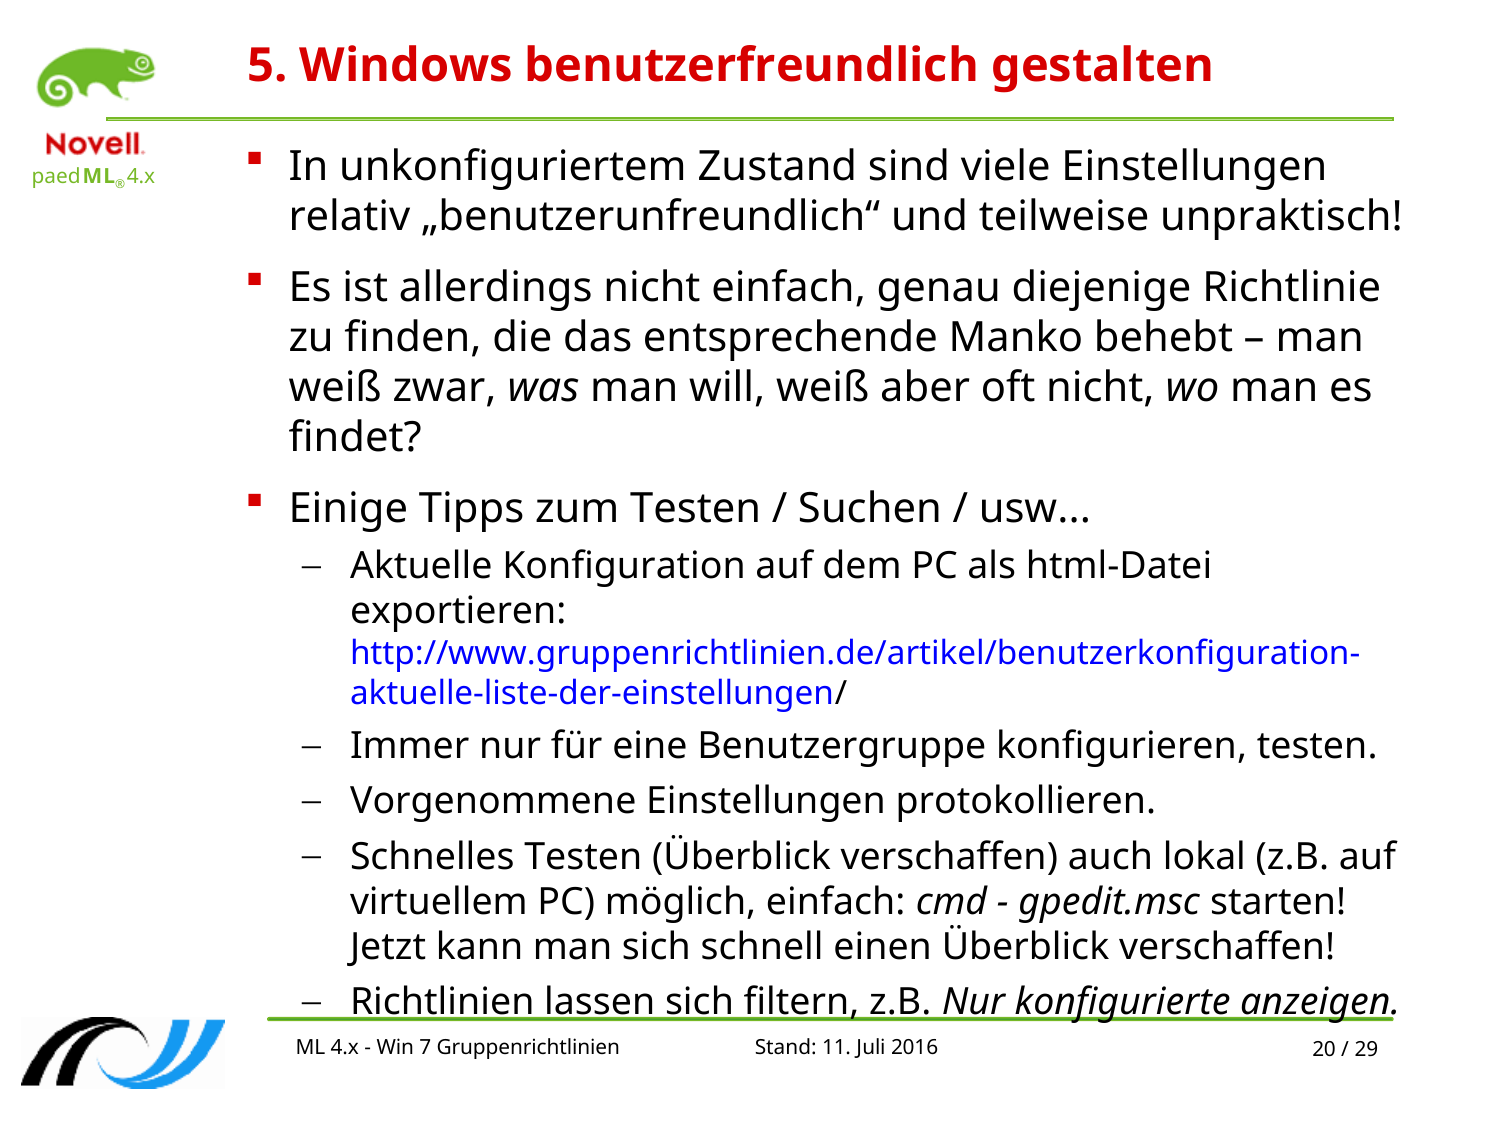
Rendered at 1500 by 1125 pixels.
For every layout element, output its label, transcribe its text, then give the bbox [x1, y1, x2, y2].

picture [21, 1017, 225, 1089]
picture [24, 32, 167, 175]
title 5. Windows benutzerfreundlich gestalten [232, 12, 1388, 113]
list In unkonfiguriertem Zustand sind viele Einstellungen relativ „benutzerunfreundlich“ und teilweise unpraktisch! Es ist allerdings nicht einfach, genau diejenige Richtlinie zu finden, die das entsprechende Manko behebt – man weiß zwar, was man will, weiß aber oft nicht, wo man es findet? Einige Tipps zum Testen / Suchen / usw... Aktuelle Konfiguration auf dem PC als html-Datei exportieren: http://www.gruppenrichtlinien.de/artikel/benutzerkonfiguration-aktuelle-liste-der-einstellungen/ Immer nur für eine Benutzergruppe konfigurieren, testen. Vorgenommene Einstellungen protokollieren. Schnelles Testen (Überblick verschaffen) auch lokal (z.B. auf virtuellem PC) möglich, einfach: cmd - gpedit.msc starten! Jetzt kann man sich schnell einen Überblick verschaffen! Richtlinien lassen sich filtern, z.B. Nur konfigurierte anzeigen. [230, 131, 1430, 988]
